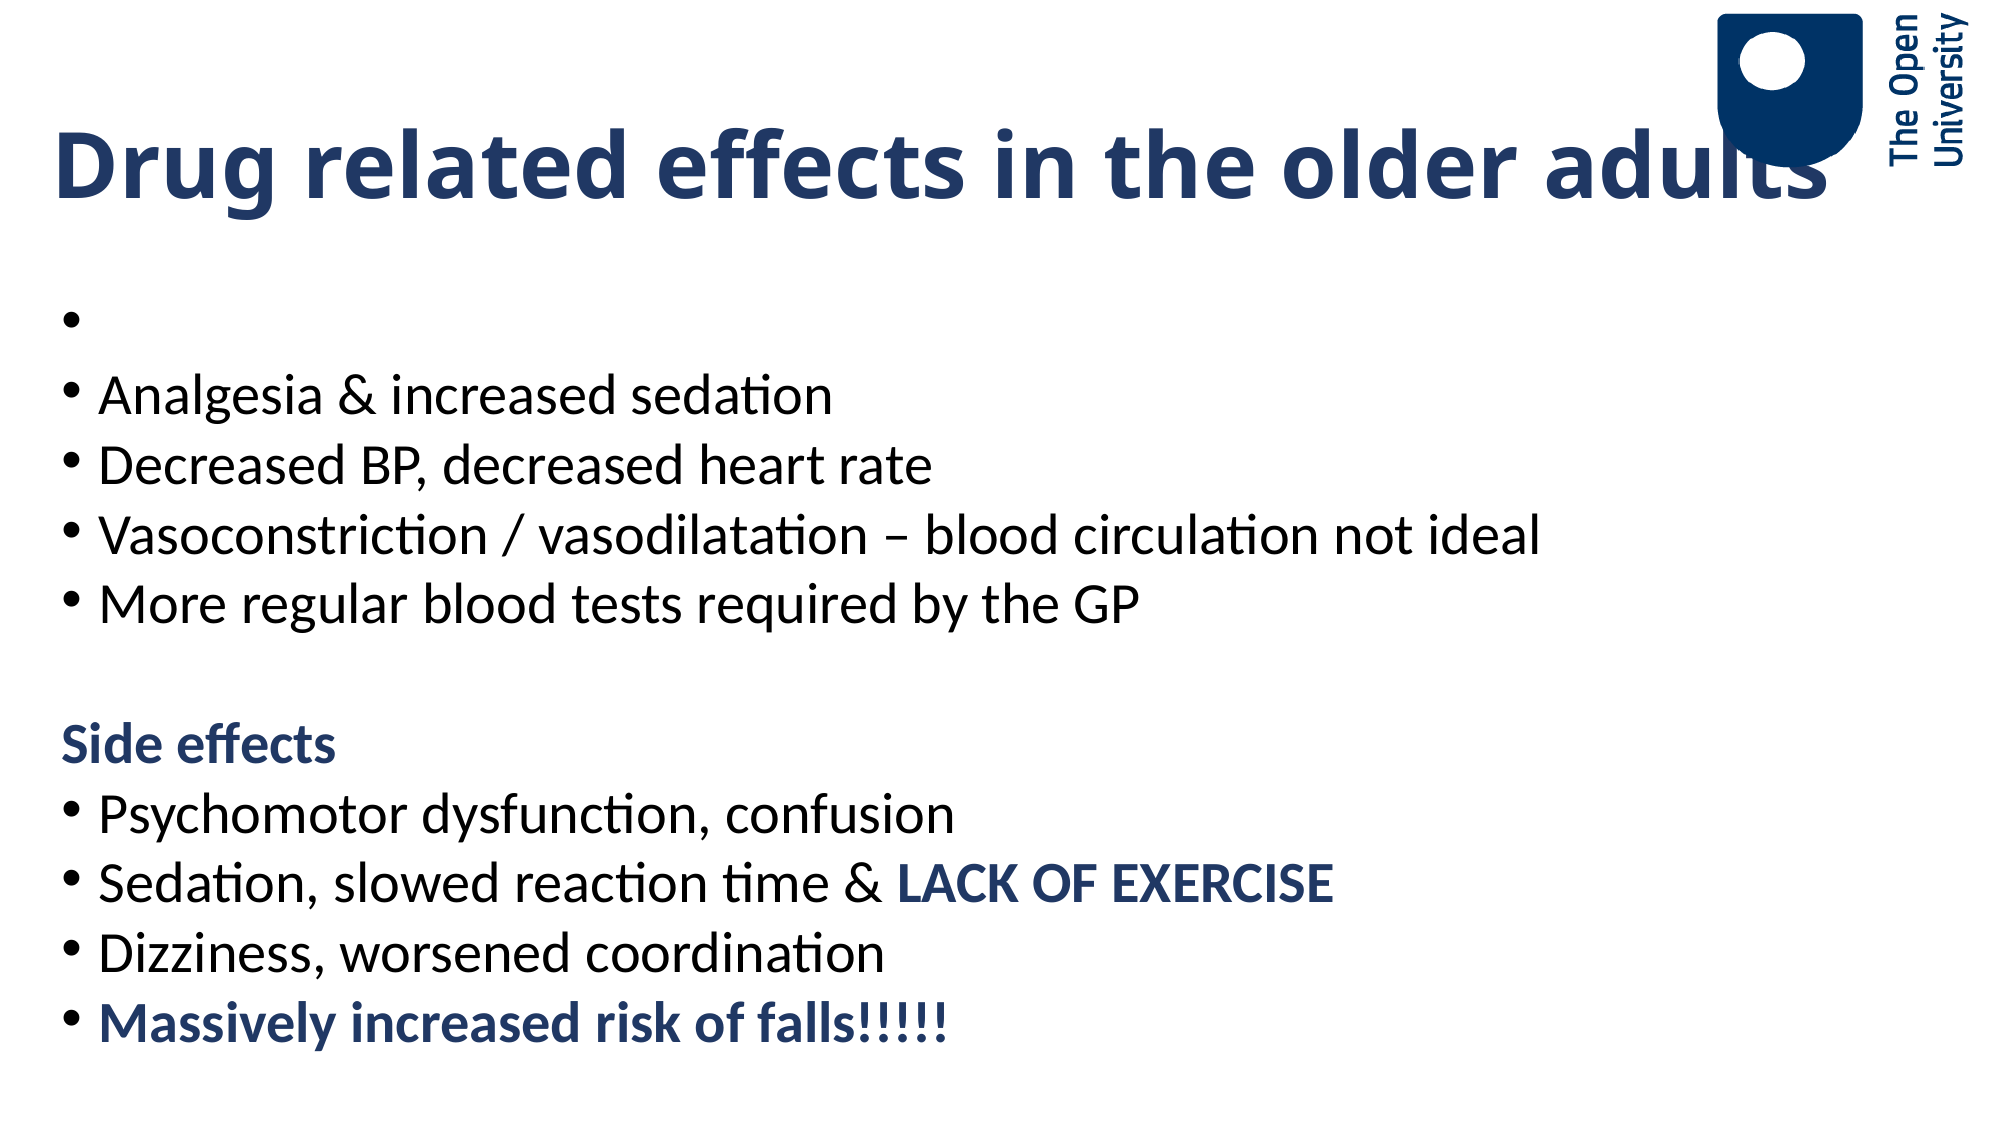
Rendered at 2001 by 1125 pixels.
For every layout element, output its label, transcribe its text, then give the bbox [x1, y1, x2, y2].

picture [1716, 10, 1971, 170]
title Drug related effects in the older adults [36, 59, 1863, 278]
list Analgesia & increased sedation Decreased BP, decreased heart rate Vasoconstriction / vasodilatation – blood circulation not ideal More regular blood tests required by the GP Side effects Psychomotor dysfunction, confusion Sedation, slowed reaction time & LACK OF EXERCISE Dizziness, worsened coordination Massively increased risk of falls!!!!! [46, 277, 1853, 1094]
